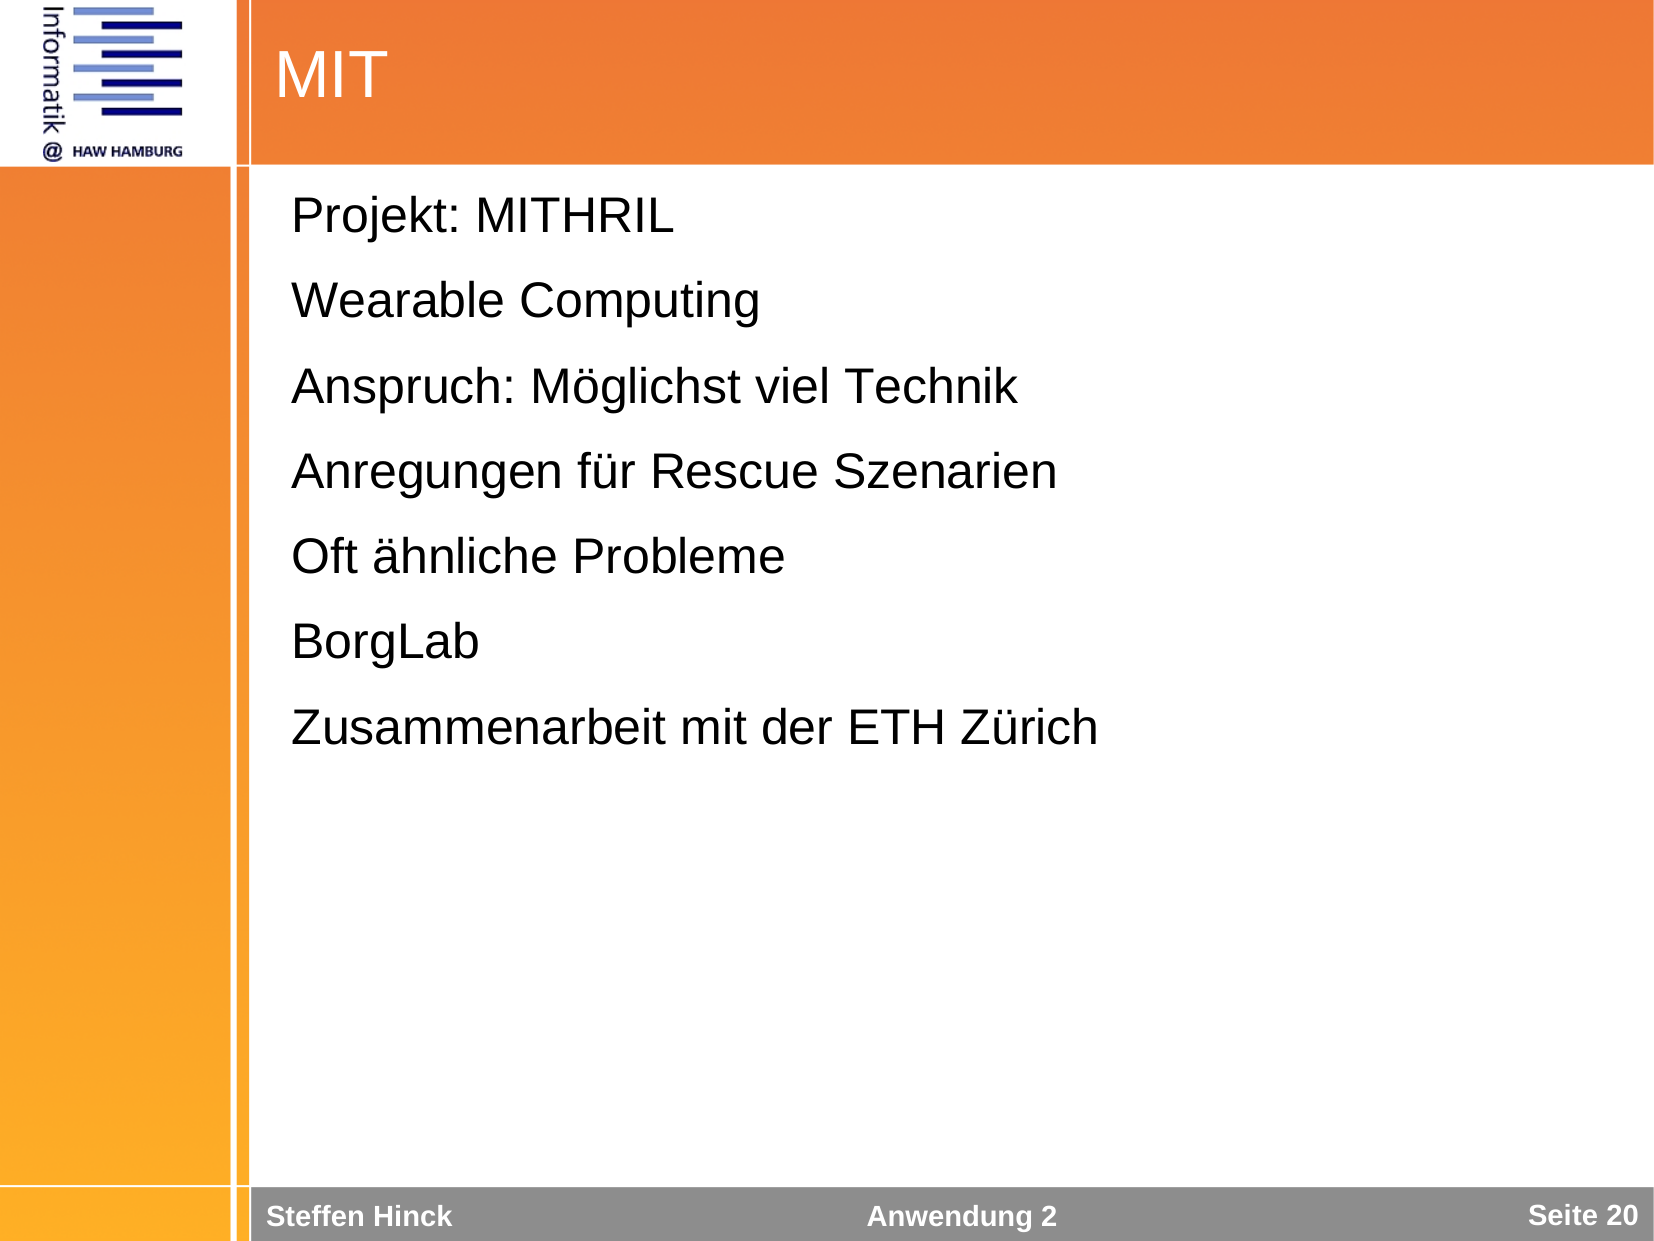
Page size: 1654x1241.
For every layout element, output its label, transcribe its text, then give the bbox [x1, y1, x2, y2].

picture [0, 0, 1654, 1241]
picture [43, 5, 186, 162]
title MIT [274, 11, 1651, 137]
list Projekt: MITHRIL Wearable Computing Anspruch: Möglichst viel Technik Anregungen für Rescue Szenarien Oft ähnliche Probleme BorgLab Zusammenarbeit mit der ETH Zürich [979, 187, 1651, 1175]
